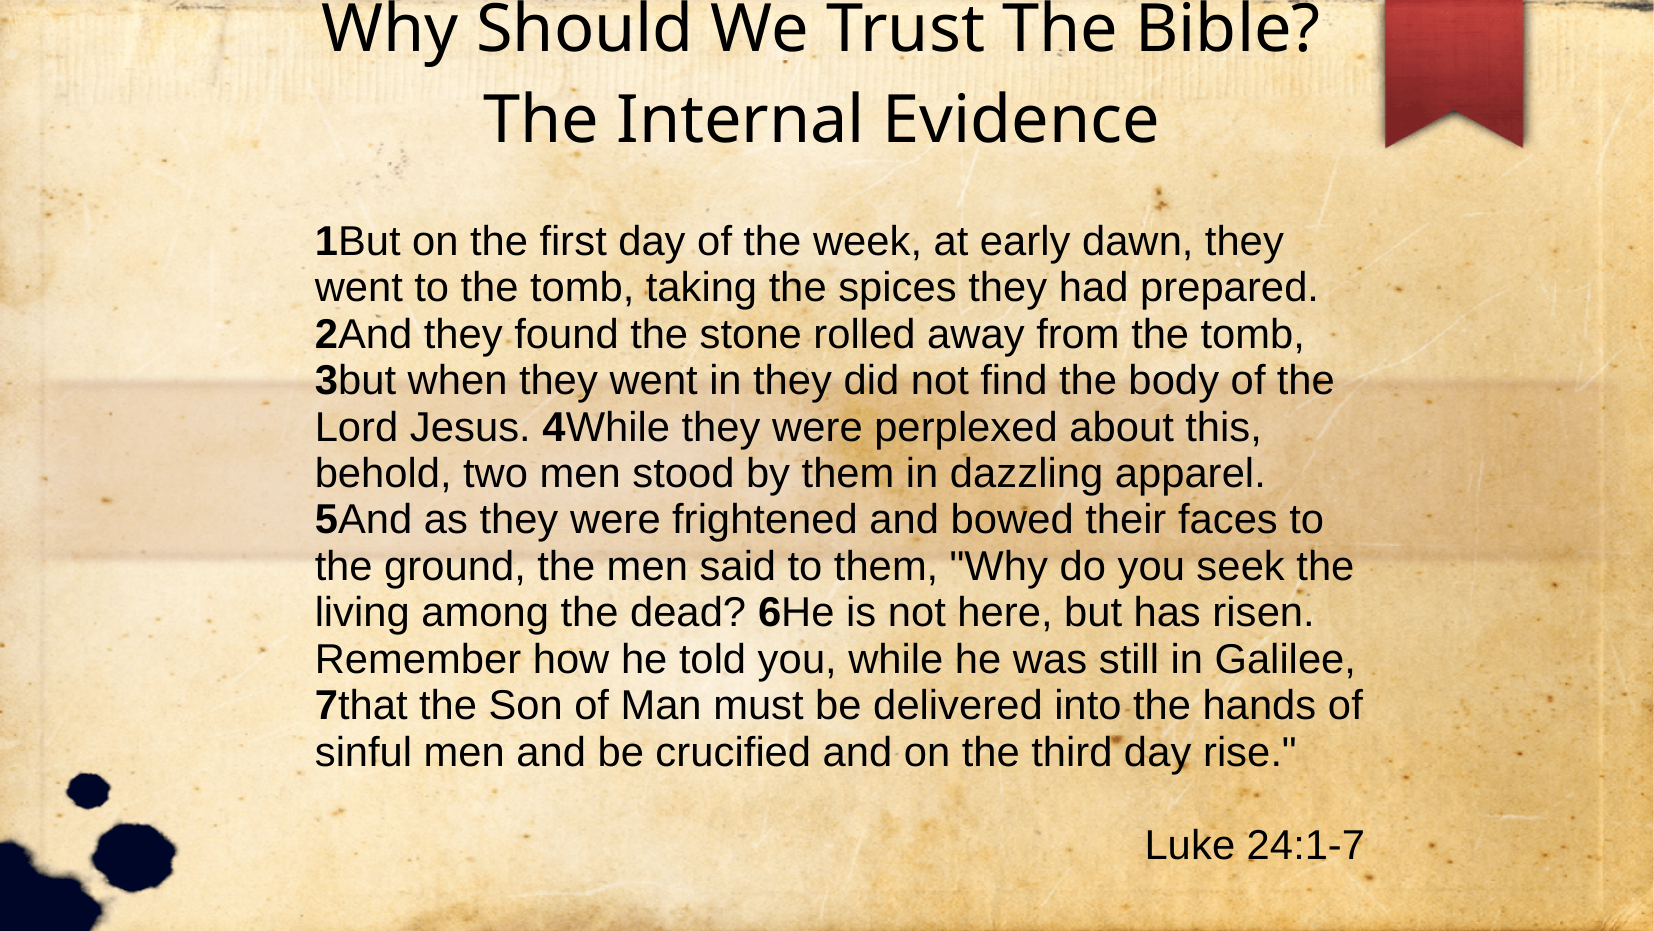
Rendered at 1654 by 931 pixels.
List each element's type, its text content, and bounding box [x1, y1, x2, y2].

picture [0, 0, 1654, 931]
title Why Should We Trust The Bible? The Internal Evidence [289, 0, 1355, 176]
text_box 1But on the first day of the week, at early dawn, they went to the tomb, taking the spices they had prepared. 2And they found the stone rolled away from the tomb, 3but when they went in they did not find the body of the Lord Jesus. 4While they were perplexed about this, behold, two men stood by them in dazzling apparel. 5And as they were frightened and bowed their faces to the ground, the men said to them, "Why do you seek the living among the dead? 6He is not here, but has risen. Remember how he told you, while he was still in Galilee, 7that the Son of Man must be delivered into the hands of sinful men and be crucified and on the third day rise." Luke 24:1-7 [300, 210, 1381, 901]
